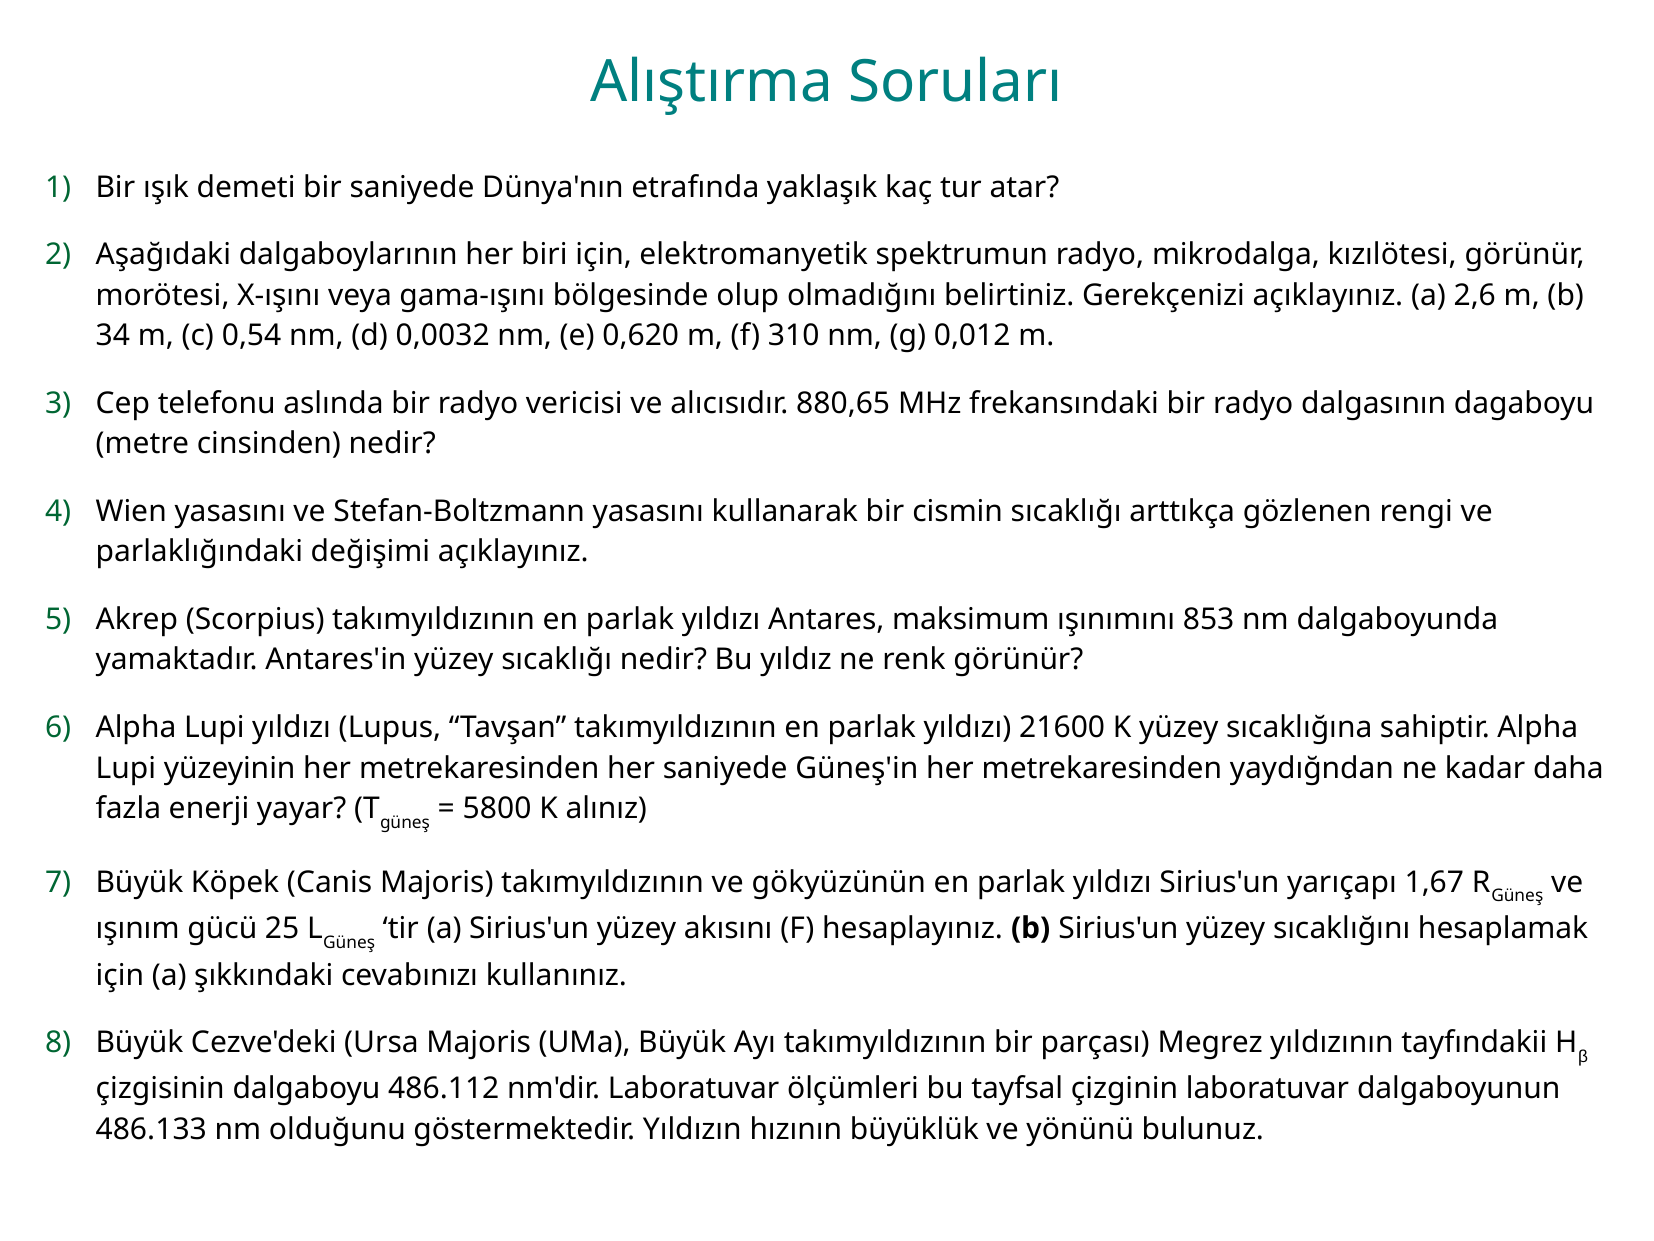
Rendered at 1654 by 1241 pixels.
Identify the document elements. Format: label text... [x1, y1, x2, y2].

title Alıştırma Soruları [82, 31, 1571, 127]
list Bir ışık demeti bir saniyede Dünya'nın etrafında yaklaşık kaç tur atar? Aşağıdaki dalgaboylarının her biri için, elektromanyetik spektrumun radyo, mikrodalga, kızılötesi, görünür, morötesi, X-ışını veya gama-ışını bölgesinde olup olmadığını belirtiniz. Gerekçenizi açıklayınız. (a) 2,6 m, (b) 34 m, (c) 0,54 nm, (d) 0,0032 nm, (e) 0,620 m, (f) 310 nm, (g) 0,012 m. Cep telefonu aslında bir radyo vericisi ve alıcısıdır. 880,65 MHz frekansındaki bir radyo dalgasının dagaboyu (metre cinsinden) nedir? Wien yasasını ve Stefan-Boltzmann yasasını kullanarak bir cismin sıcaklığı arttıkça gözlenen rengi ve parlaklığındaki değişimi açıklayınız. Akrep (Scorpius) takımyıldızının en parlak yıldızı Antares, maksimum ışınımını 853 nm dalgaboyunda yamaktadır. Antares'in yüzey sıcaklığı nedir? Bu yıldız ne renk görünür? Alpha Lupi yıldızı (Lupus, “Tavşan” takımyıldızının en parlak yıldızı) 21600 K yüzey sıcaklığına sahiptir. Alpha Lupi yüzeyinin her metrekaresinden her saniyede Güneş'in her metrekaresinden yaydığndan ne kadar daha fazla enerji yayar? (Tgüneş = 5800 K alınız) Büyük Köpek (Canis Majoris) takımyıldızının ve gökyüzünün en parlak yıldızı Sirius'un yarıçapı 1,67 RGüneş ve ışınım gücü 25 LGüneş ‘tir (a) Sirius'un yüzey akısını (F) hesaplayınız. (b) Sirius'un yüzey sıcaklığını hesaplamak için (a) şıkkındaki cevabınızı kullanınız. Büyük Cezve'deki (Ursa Majoris (UMa), Büyük Ayı takımyıldızının bir parçası) Megrez yıldızının tayfındakii Hβ çizgisinin dalgaboyu 486.112 nm'dir. Laboratuvar ölçümleri bu tayfsal çizginin laboratuvar dalgaboyunun 486.133 nm olduğunu göstermektedir. Yıldızın hızının büyüklük ve yönünü bulunuz. [45, 165, 1621, 1156]
